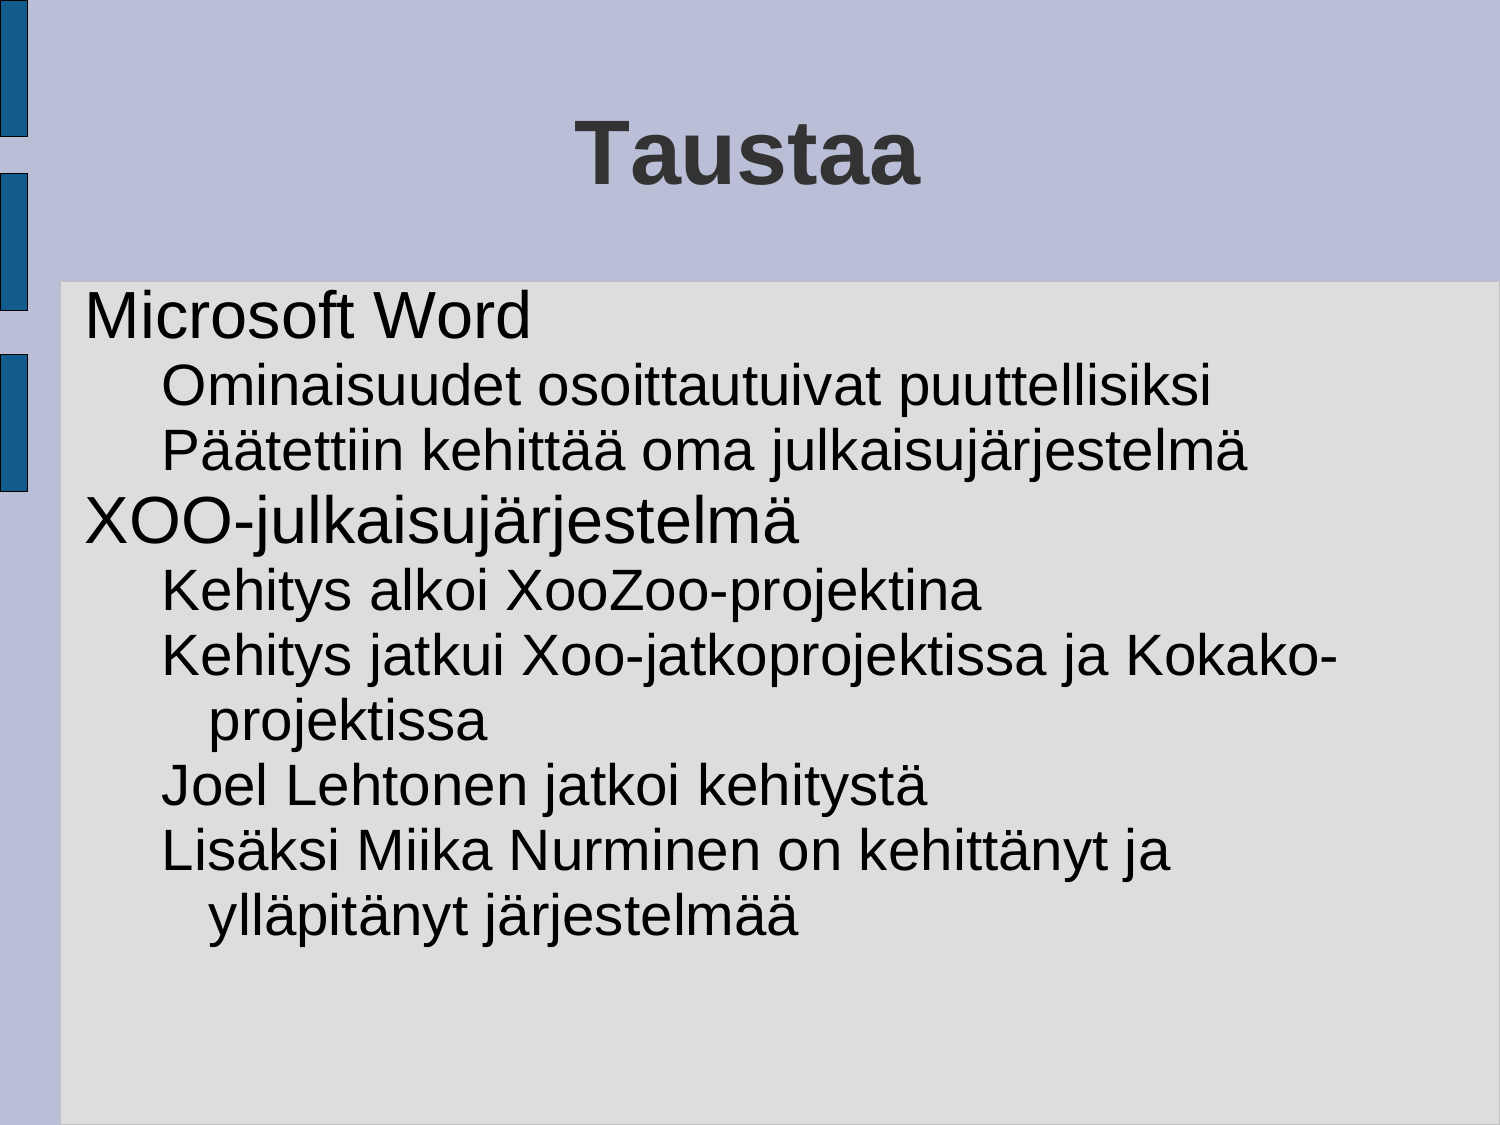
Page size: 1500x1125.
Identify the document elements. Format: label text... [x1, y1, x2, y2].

title Taustaa [106, 59, 1388, 247]
list Microsoft Word Ominaisuudet osoittautuivat puuttellisiksi Päätettiin kehittää oma julkaisujärjestelmä XOO-julkaisujärjestelmä Kehitys alkoi XooZoo-projektina Kehitys jatkui Xoo-jatkoprojektissa ja Kokako-projektissa Joel Lehtonen jatkoi kehitystä Lisäksi Miika Nurminen on kehittänyt ja ylläpitänyt järjestelmää [67, 278, 1418, 1125]
